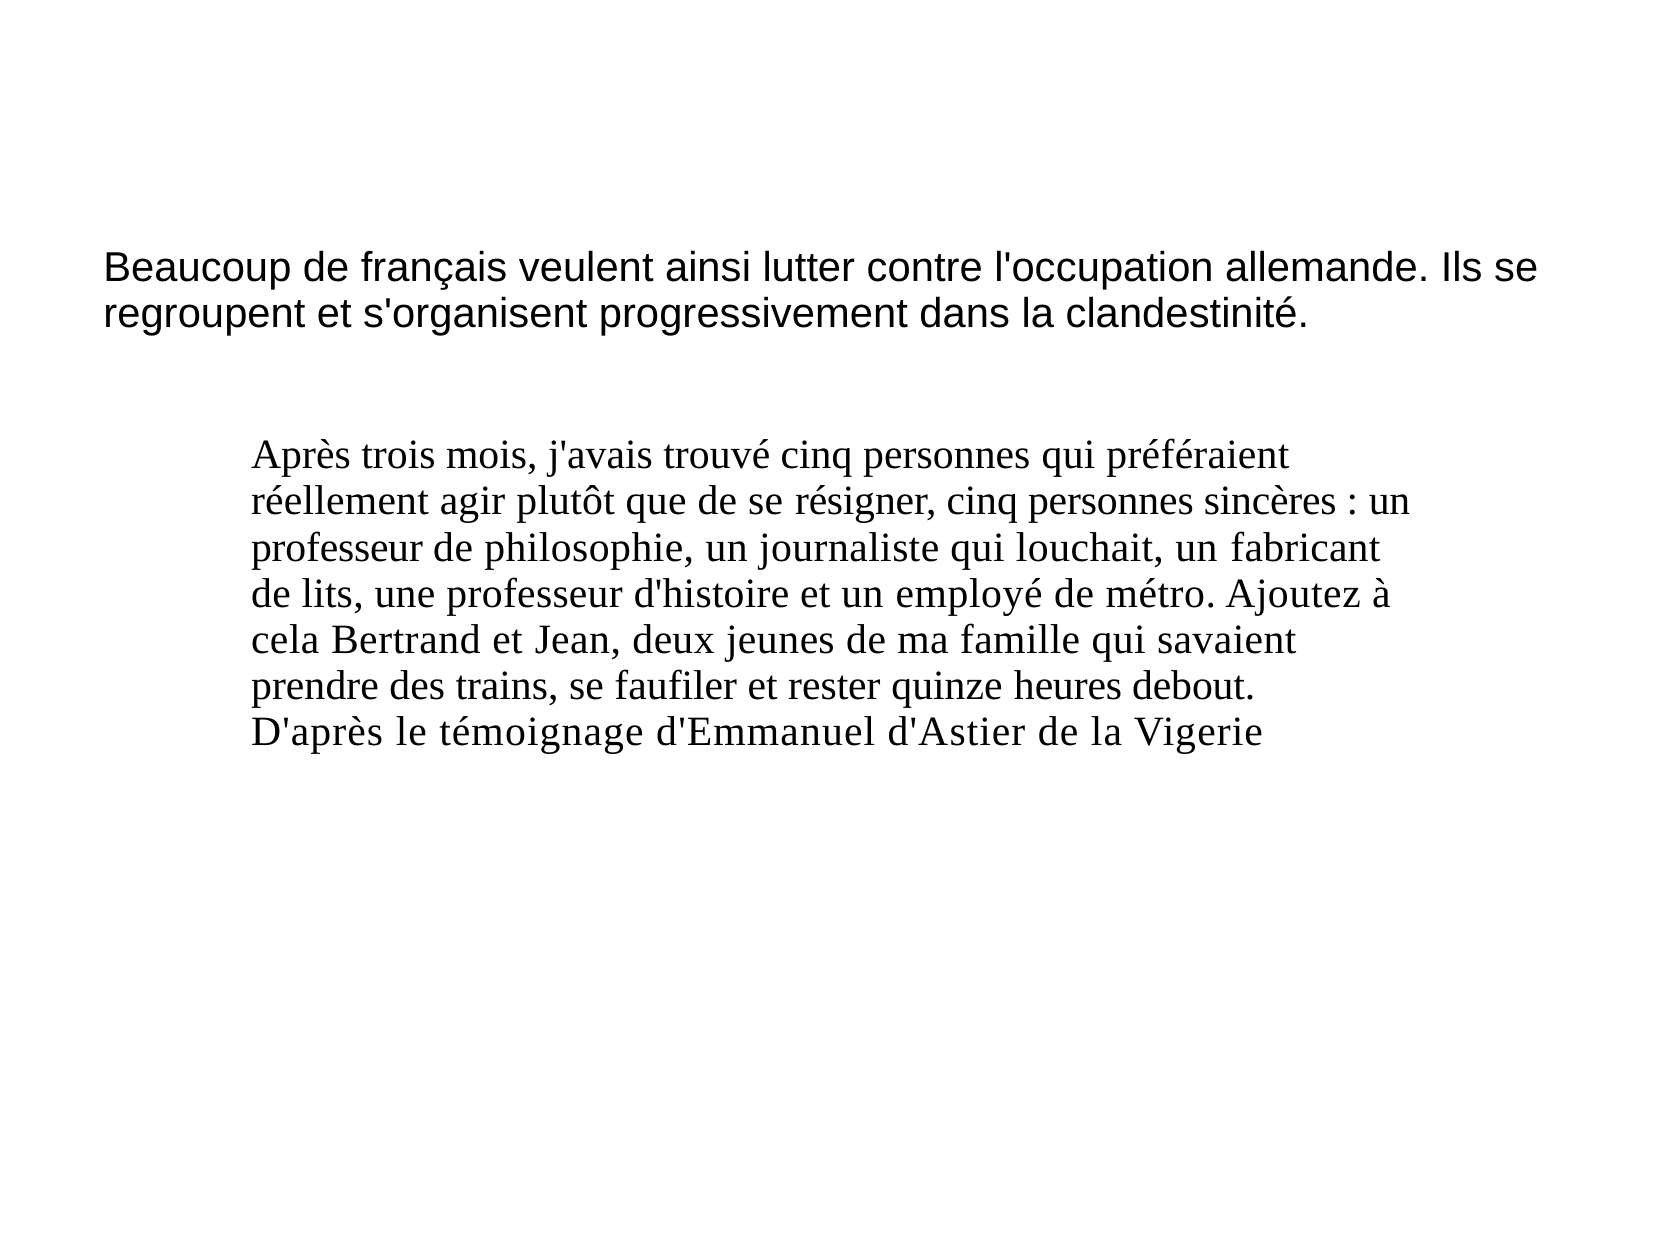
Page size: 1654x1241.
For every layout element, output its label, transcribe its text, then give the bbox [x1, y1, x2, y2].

text_box Après trois mois, j'avais trouvé cinq personnes qui préféraient réellement agir plutôt que de se résigner, cinq personnes sincères : un professeur de philosophie, un journaliste qui louchait, un fabricant de lits, une professeur d'histoire et un employé de métro. Ajoutez à cela Bertrand et Jean, deux jeunes de ma famille qui savaient prendre des trains, se faufiler et rester quinze heures debout. D'après le témoignage d'Emmanuel d'Astier de la Vigerie [236, 423, 1429, 768]
text_box Beaucoup de français veulent ainsi lutter contre l'occupation allemande. Ils se regroupent et s'organisent progressivement dans la clandestinité. [88, 236, 1595, 345]
